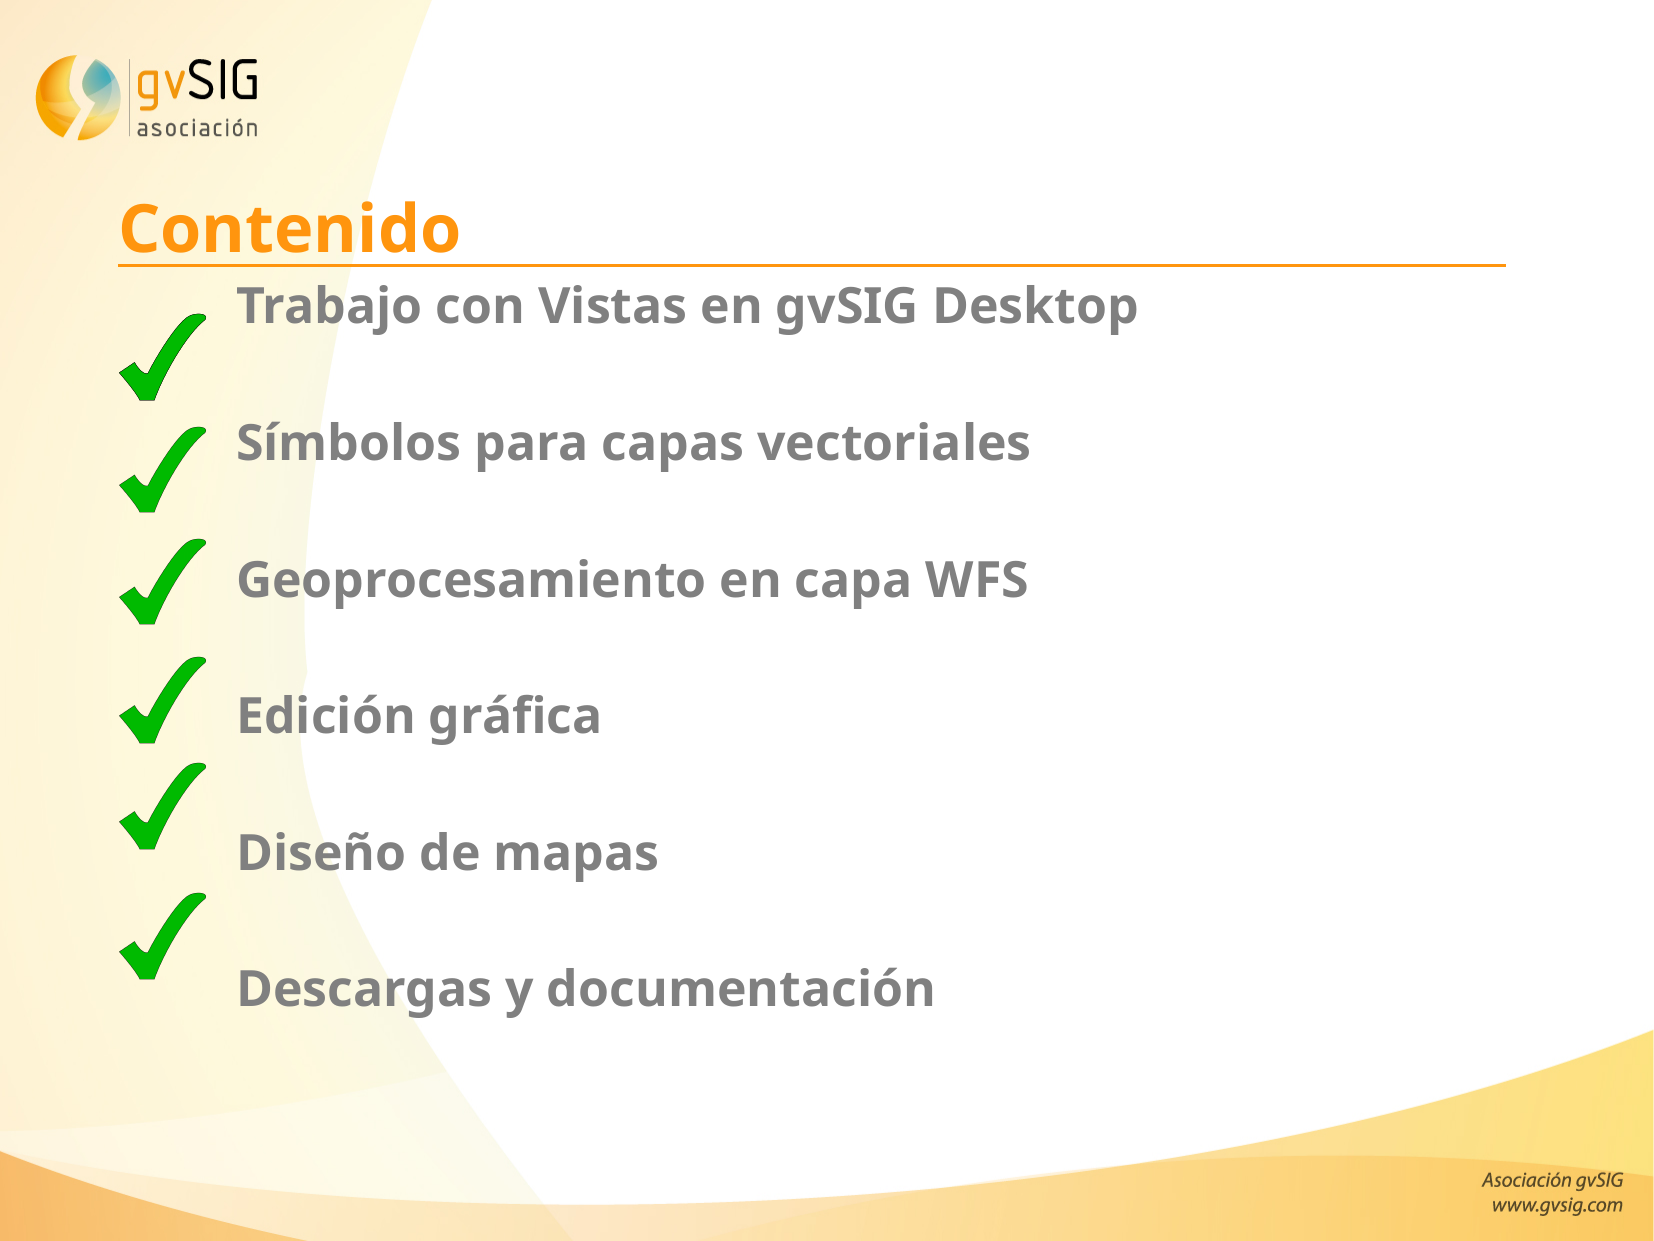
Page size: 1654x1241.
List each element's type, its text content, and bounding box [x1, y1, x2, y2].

title Contenido [118, 177, 1607, 276]
picture [0, 0, 1654, 1241]
title Trabajo con Vistas en gvSIG Desktop Símbolos para capas vectoriales Geoprocesamiento en capa WFS Edición gráfica Diseño de mapas Descargas y documentación [236, 325, 1300, 967]
